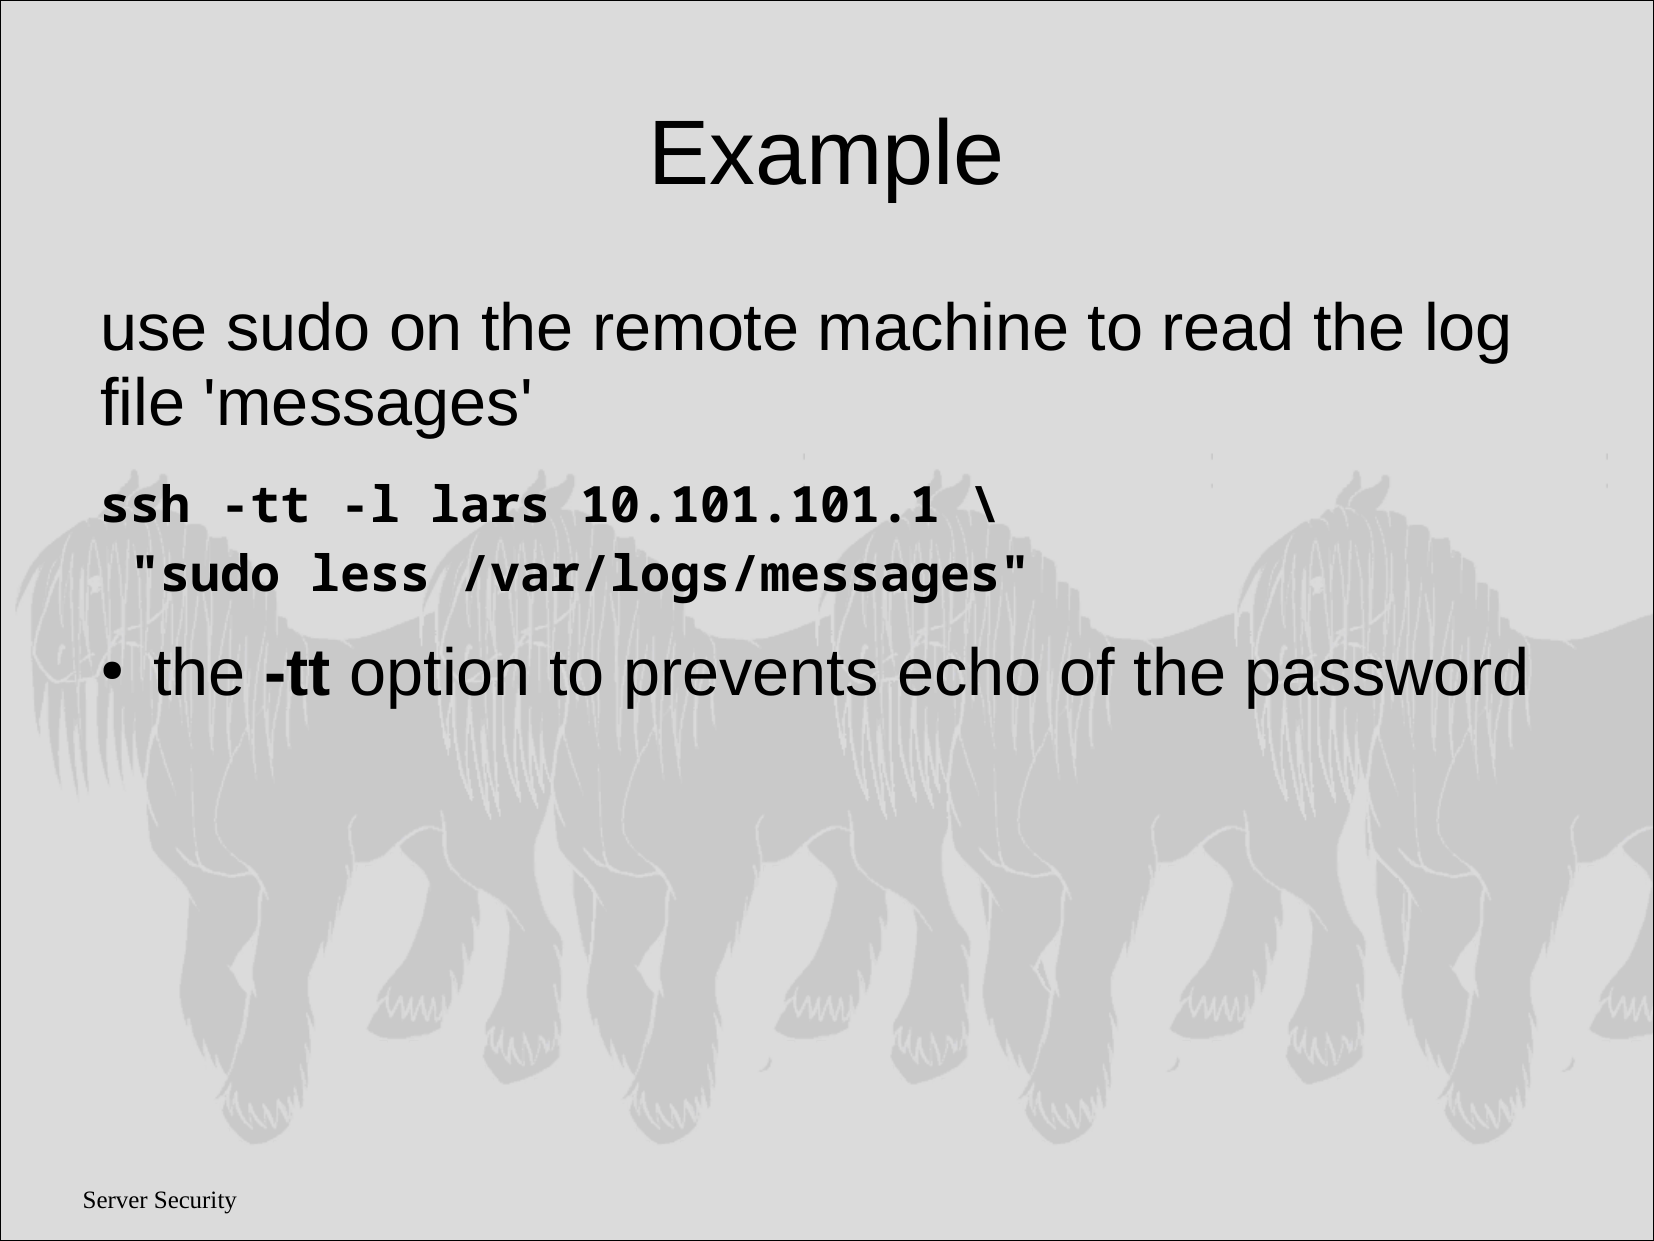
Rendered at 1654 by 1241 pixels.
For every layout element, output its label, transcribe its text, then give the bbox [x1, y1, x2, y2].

list use sudo on the remote machine to read the log file 'messages' ssh -tt -l lars 10.101.101.1 \ "sudo less /var/logs/messages" the -tt option to prevents echo of the password [82, 290, 1571, 1094]
title Example [82, 56, 1571, 250]
